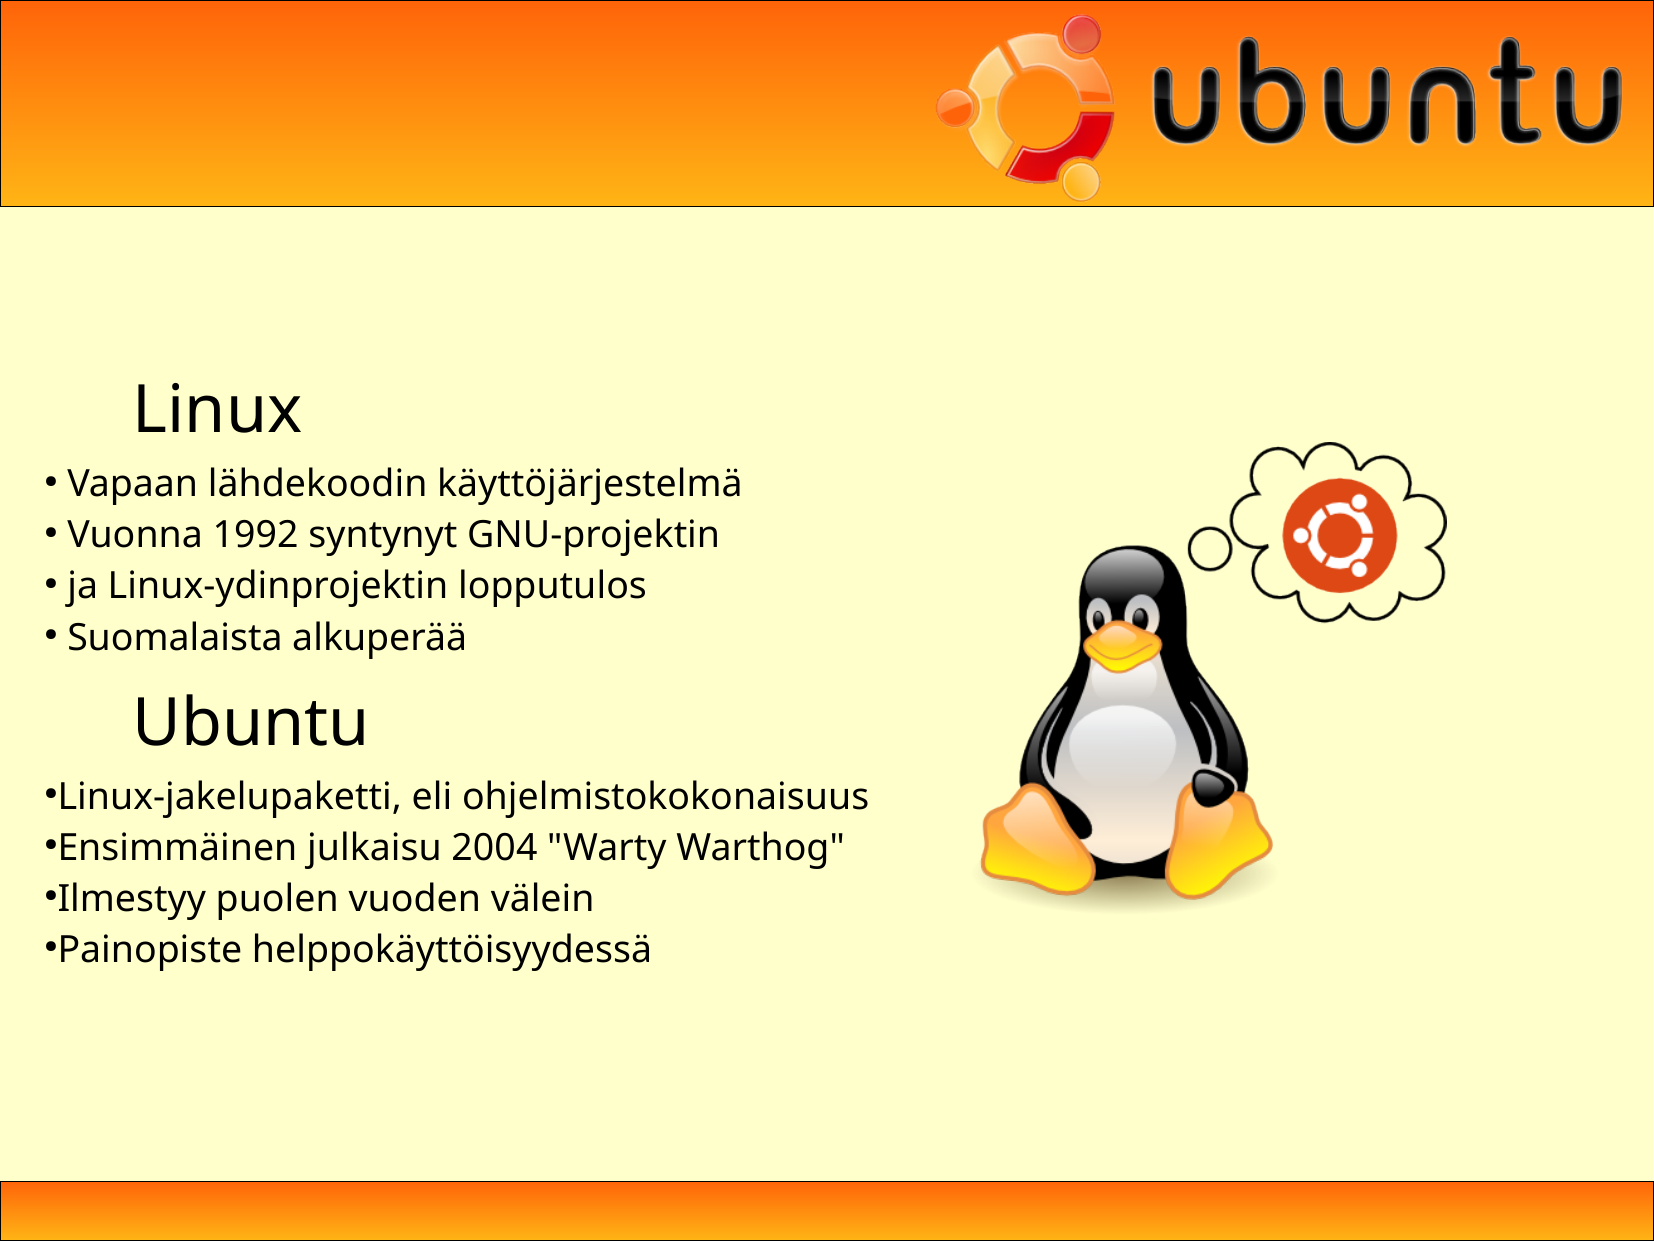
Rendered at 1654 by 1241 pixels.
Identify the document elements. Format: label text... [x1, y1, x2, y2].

text_box Linux-jakelupaketti, eli ohjelmistokokonaisuus Ensimmäinen julkaisu 2004 "Warty Warthog" Ilmestyy puolen vuoden välein Painopiste helppokäyttöisyydessä [29, 761, 858, 945]
text_box Linux [118, 354, 312, 449]
text_box Vapaan lähdekoodin käyttöjärjestelmä Vuonna 1992 syntynyt GNU-projektin ja Linux-ydinprojektin lopputulos Suomalaista alkuperää [29, 449, 739, 633]
text_box [0, 0, 915, 207]
picture [970, 442, 1447, 915]
text_box [0, 1181, 1654, 1241]
picture [915, 0, 1654, 218]
text_box Ubuntu [118, 666, 377, 761]
